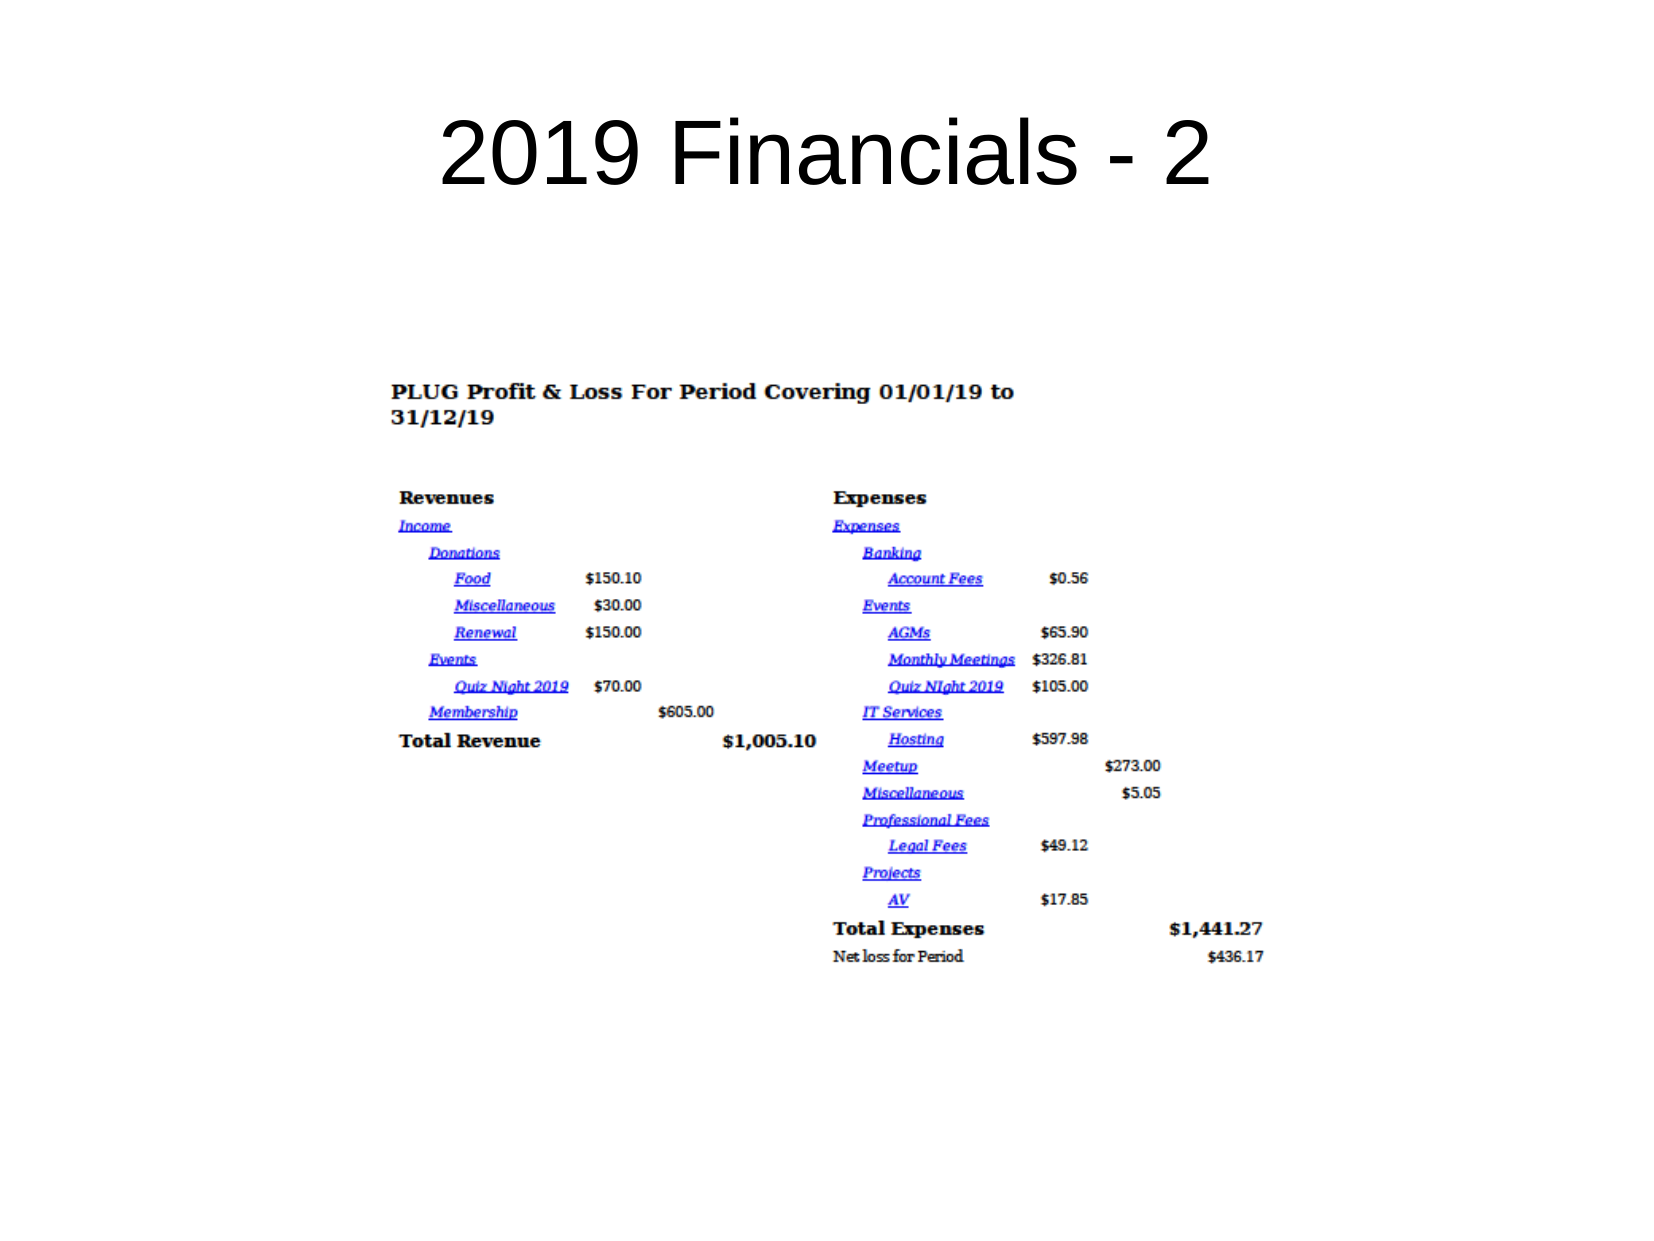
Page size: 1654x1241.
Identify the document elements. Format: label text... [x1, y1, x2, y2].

picture [354, 342, 1300, 1241]
title 2019 Financials - 2 [82, 49, 1571, 257]
